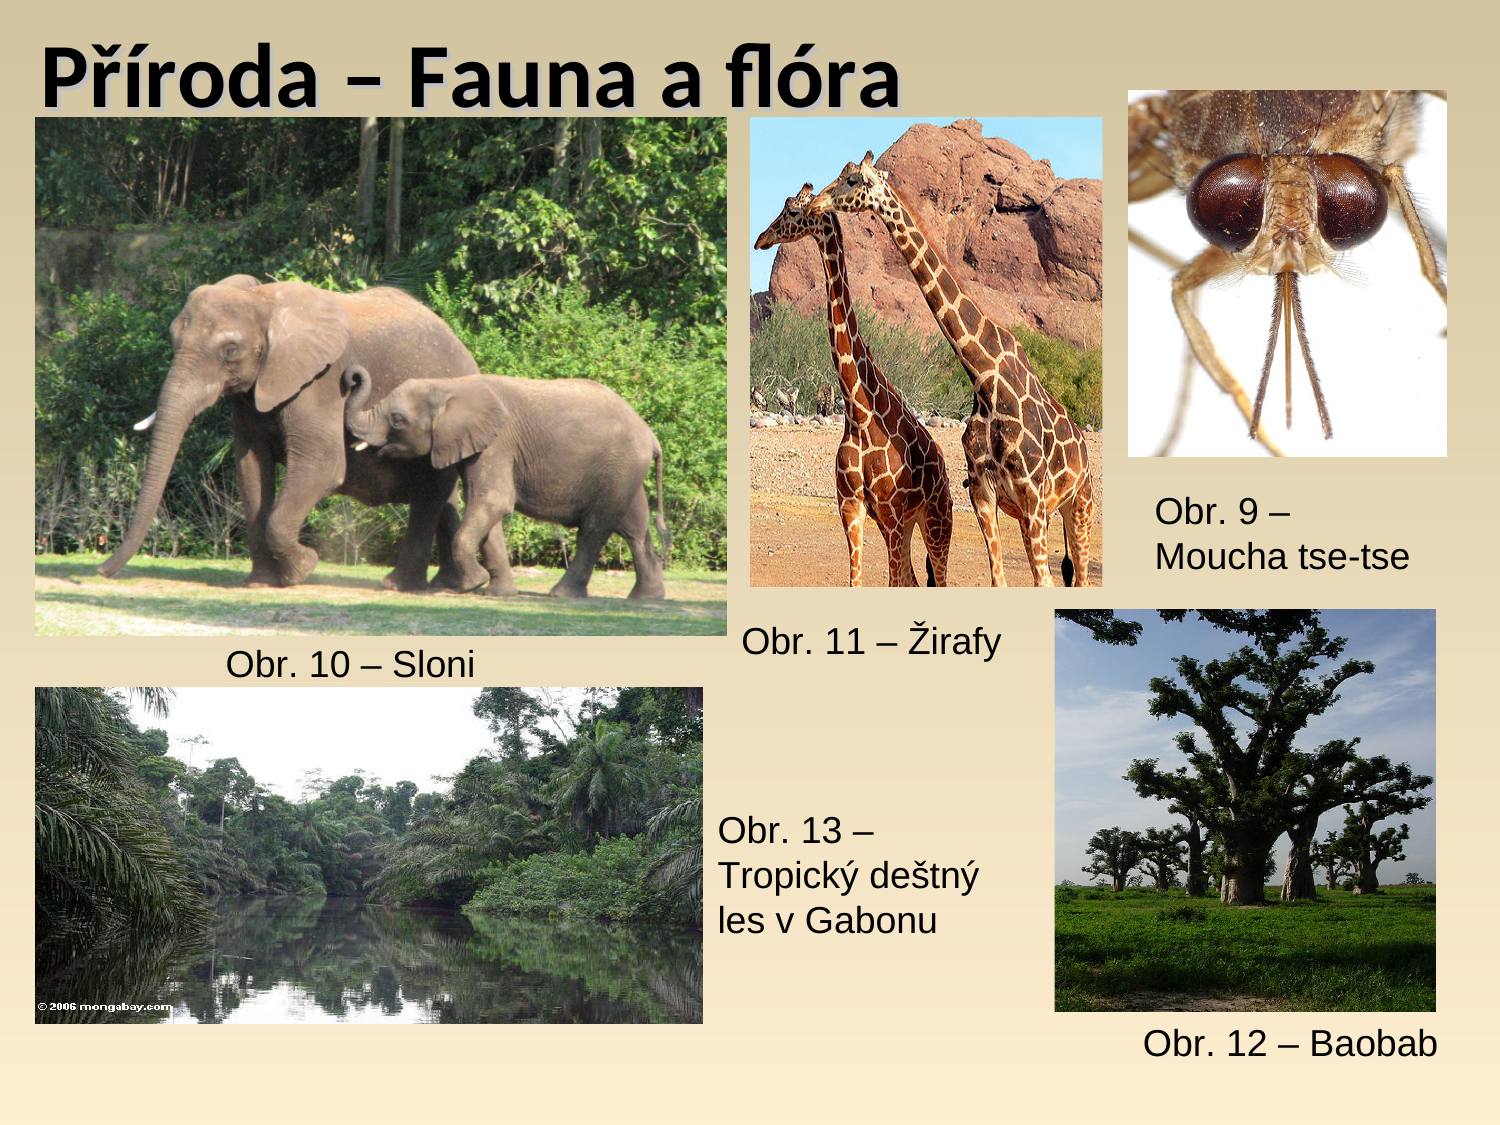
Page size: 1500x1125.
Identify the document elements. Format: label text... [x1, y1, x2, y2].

text_box Obr. 12 – Baobab [1128, 1011, 1459, 1072]
text_box Obr. 10 – Sloni [210, 632, 528, 687]
picture [1054, 609, 1436, 1012]
text_box Obr. 11 – Žirafy [726, 609, 1044, 671]
title Příroda – Fauna a flóra [0, 0, 945, 143]
picture [1128, 90, 1447, 457]
picture [35, 687, 703, 1024]
picture [750, 117, 1103, 587]
text_box Obr. 13 – Tropický deštný les v Gabonu [702, 798, 1022, 950]
text_box Obr. 9 – Moucha tse-tse [1139, 479, 1483, 586]
picture [35, 117, 727, 636]
